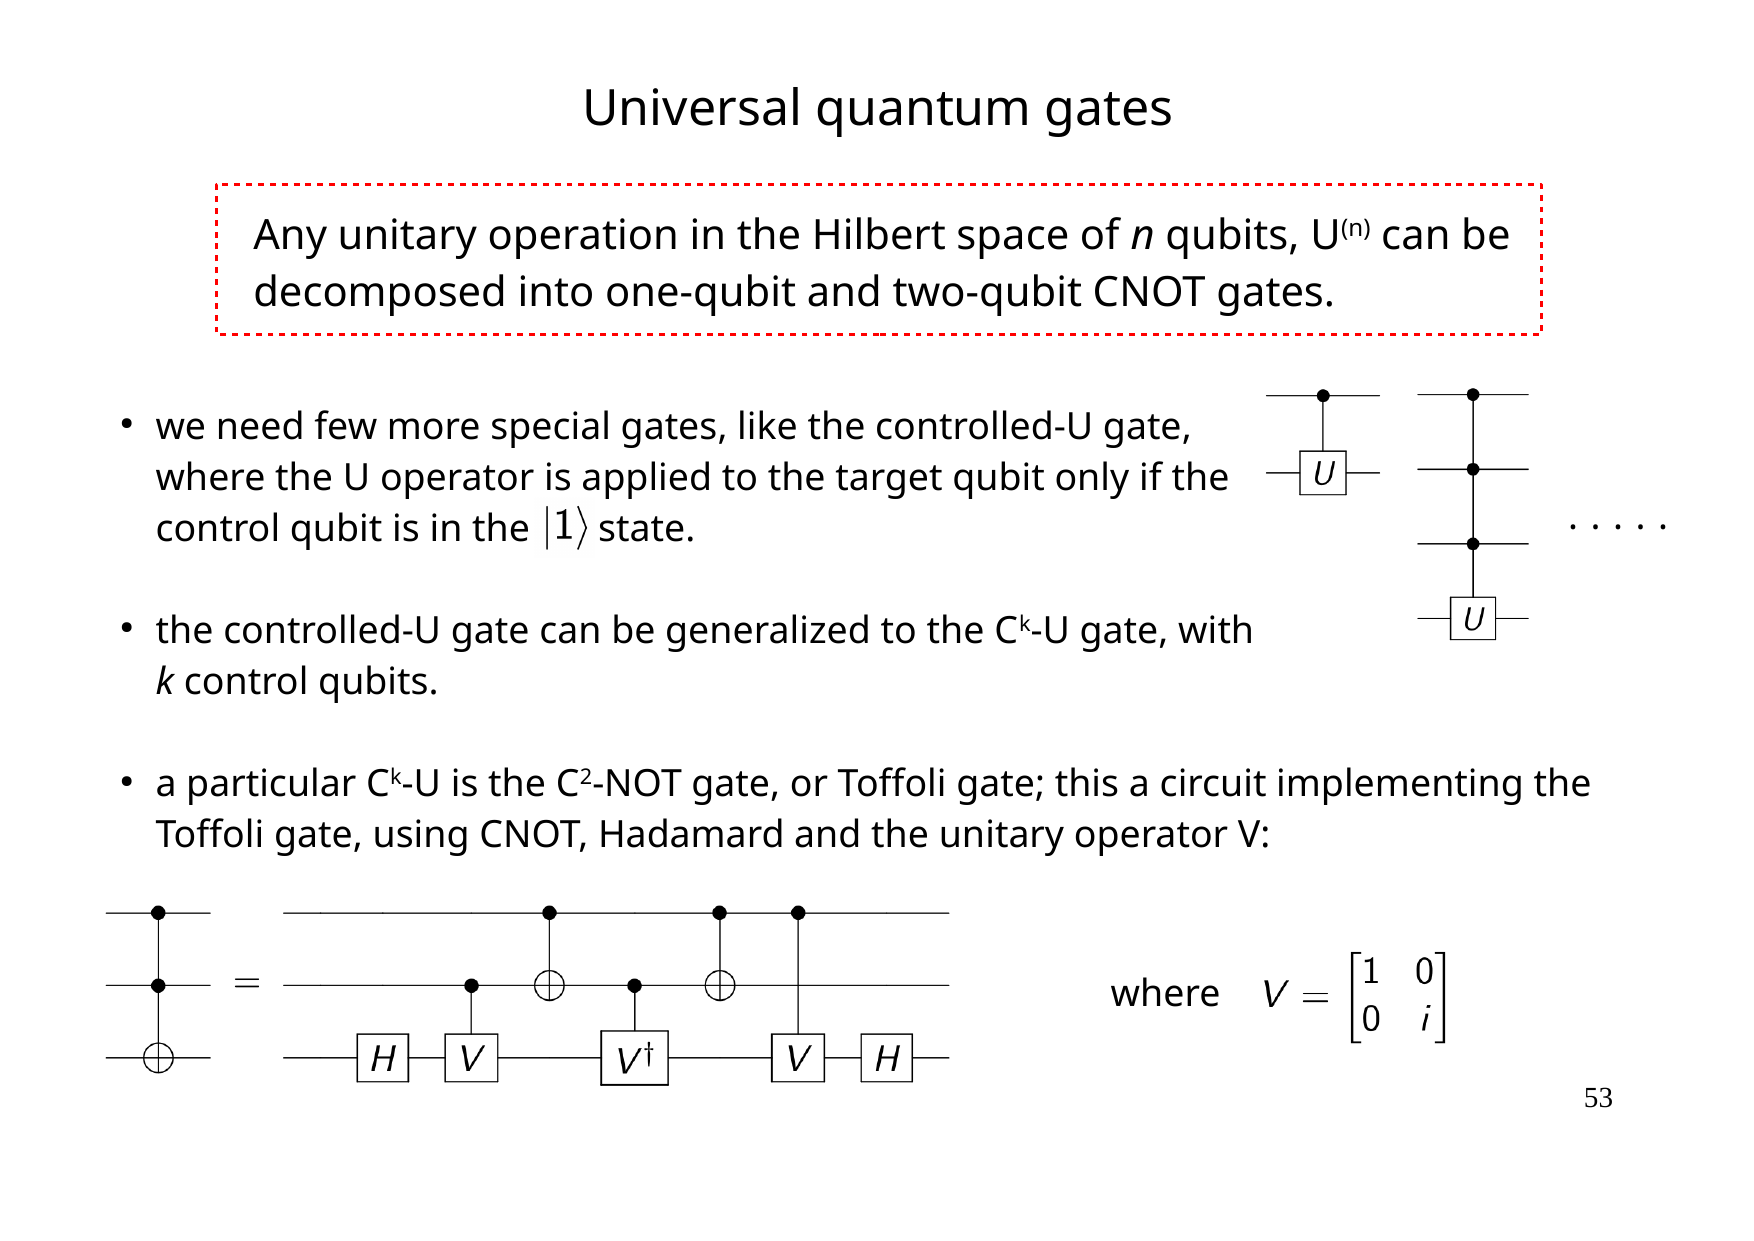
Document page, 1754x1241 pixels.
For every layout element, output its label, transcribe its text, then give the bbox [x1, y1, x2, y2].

picture [1253, 377, 1548, 658]
text_box ..... [1547, 482, 1690, 541]
text_box Universal quantum gates [567, 64, 1187, 145]
text_box where [1095, 958, 1232, 1023]
picture [534, 497, 595, 558]
picture [1243, 928, 1469, 1069]
text_box we need few more special gates, like the controlled-U gate, where the U operator is applied to the target qubit only if the control qubit is in the state. the controlled-U gate can be generalized to the Ck-U gate, with k control qubits. a particular Ck-U is the C2-NOT gate, or Toffoli gate; this a circuit implementing the Toffoli gate, using CNOT, Hadamard and the unitary operator V: [105, 392, 1630, 945]
picture [88, 883, 989, 1105]
text_box Any unitary operation in the Hilbert space of n qubits, U(n) can be decomposed into one-qubit and two-qubit CNOT gates. [238, 197, 1542, 322]
